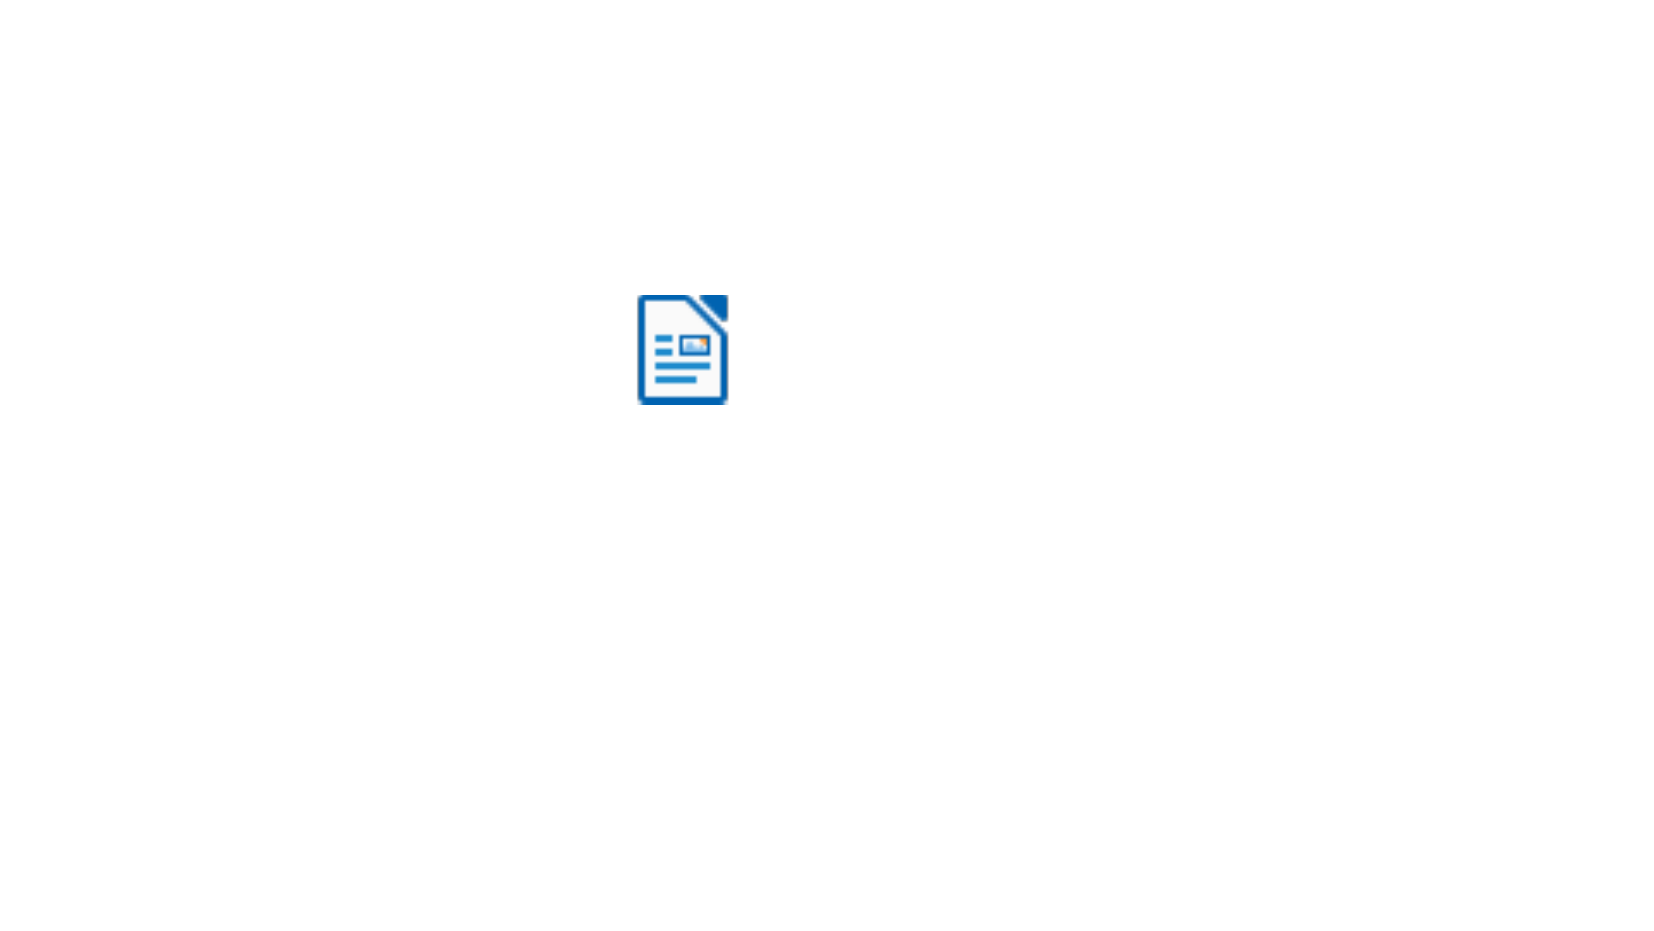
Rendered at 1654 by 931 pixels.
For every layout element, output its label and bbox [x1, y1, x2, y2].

chart [629, 295, 739, 405]
